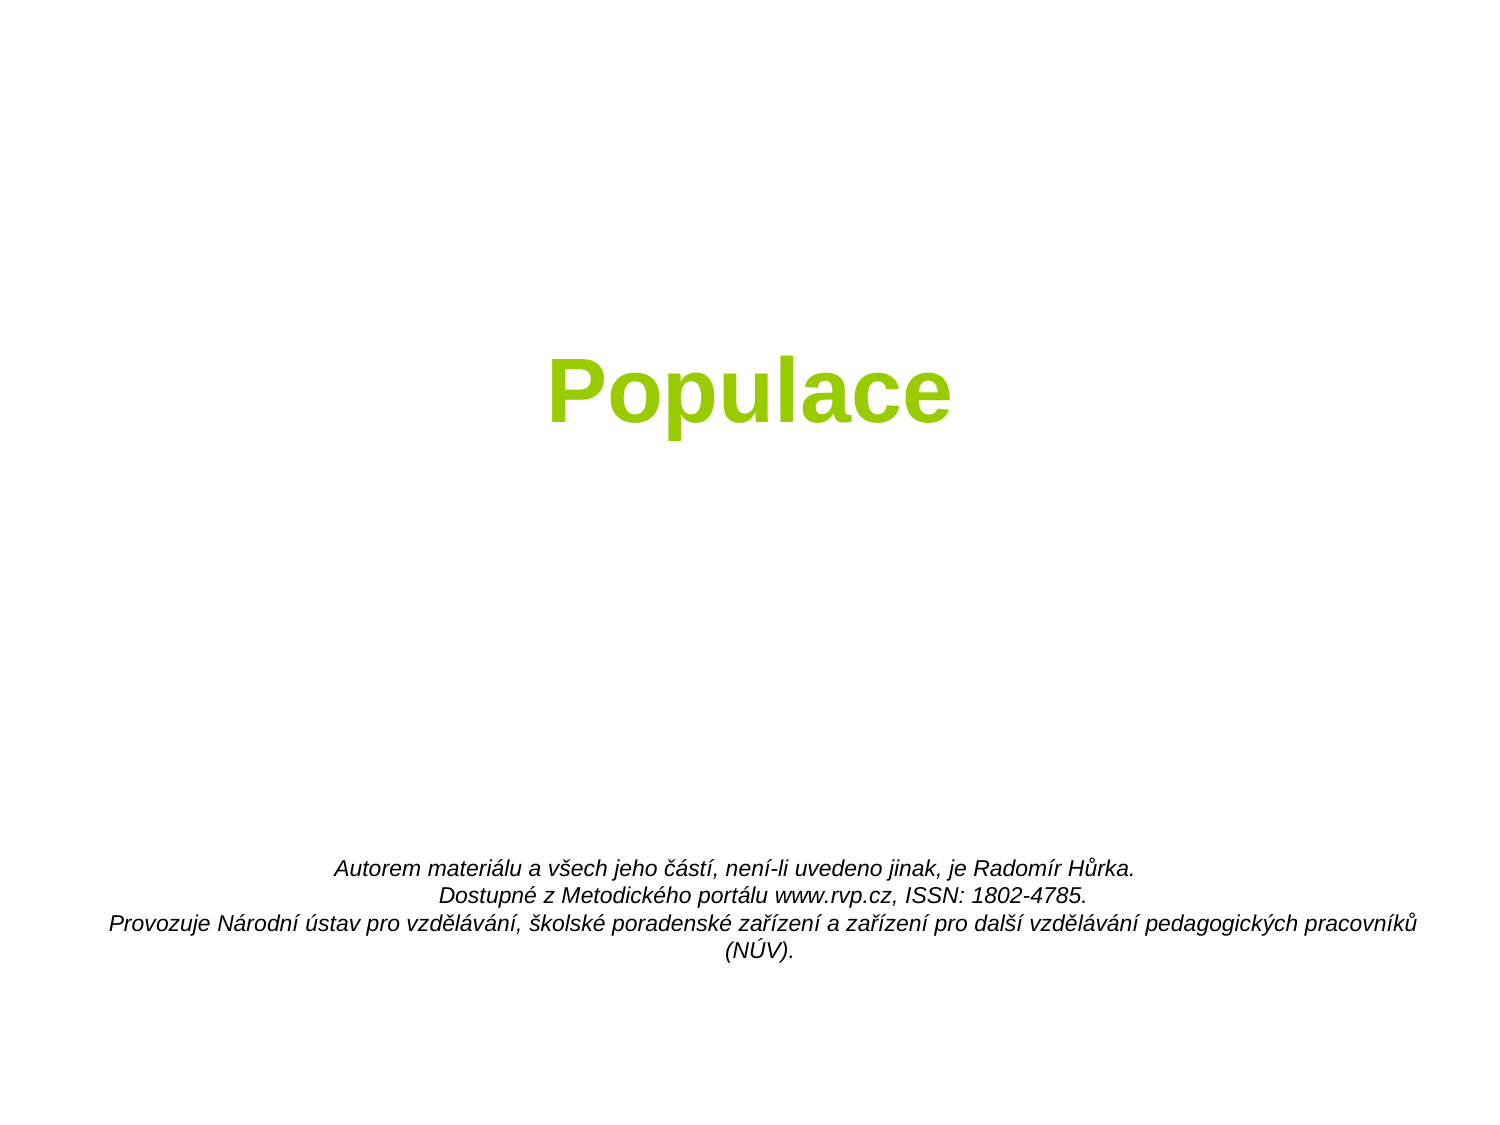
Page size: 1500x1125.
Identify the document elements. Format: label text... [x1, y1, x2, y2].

title Populace [75, 148, 1426, 622]
list Autorem materiálu a všech jeho částí, není-li uvedeno jinak, je Radomír Hůrka. Dostupné z Metodického portálu www.rvp.cz, ISSN: 1802-4785. Provozuje Národní ústav pro vzdělávání, školské poradenské zařízení a zařízení pro další vzdělávání pedagogických pracovníků (NÚV). [0, 846, 1471, 1093]
